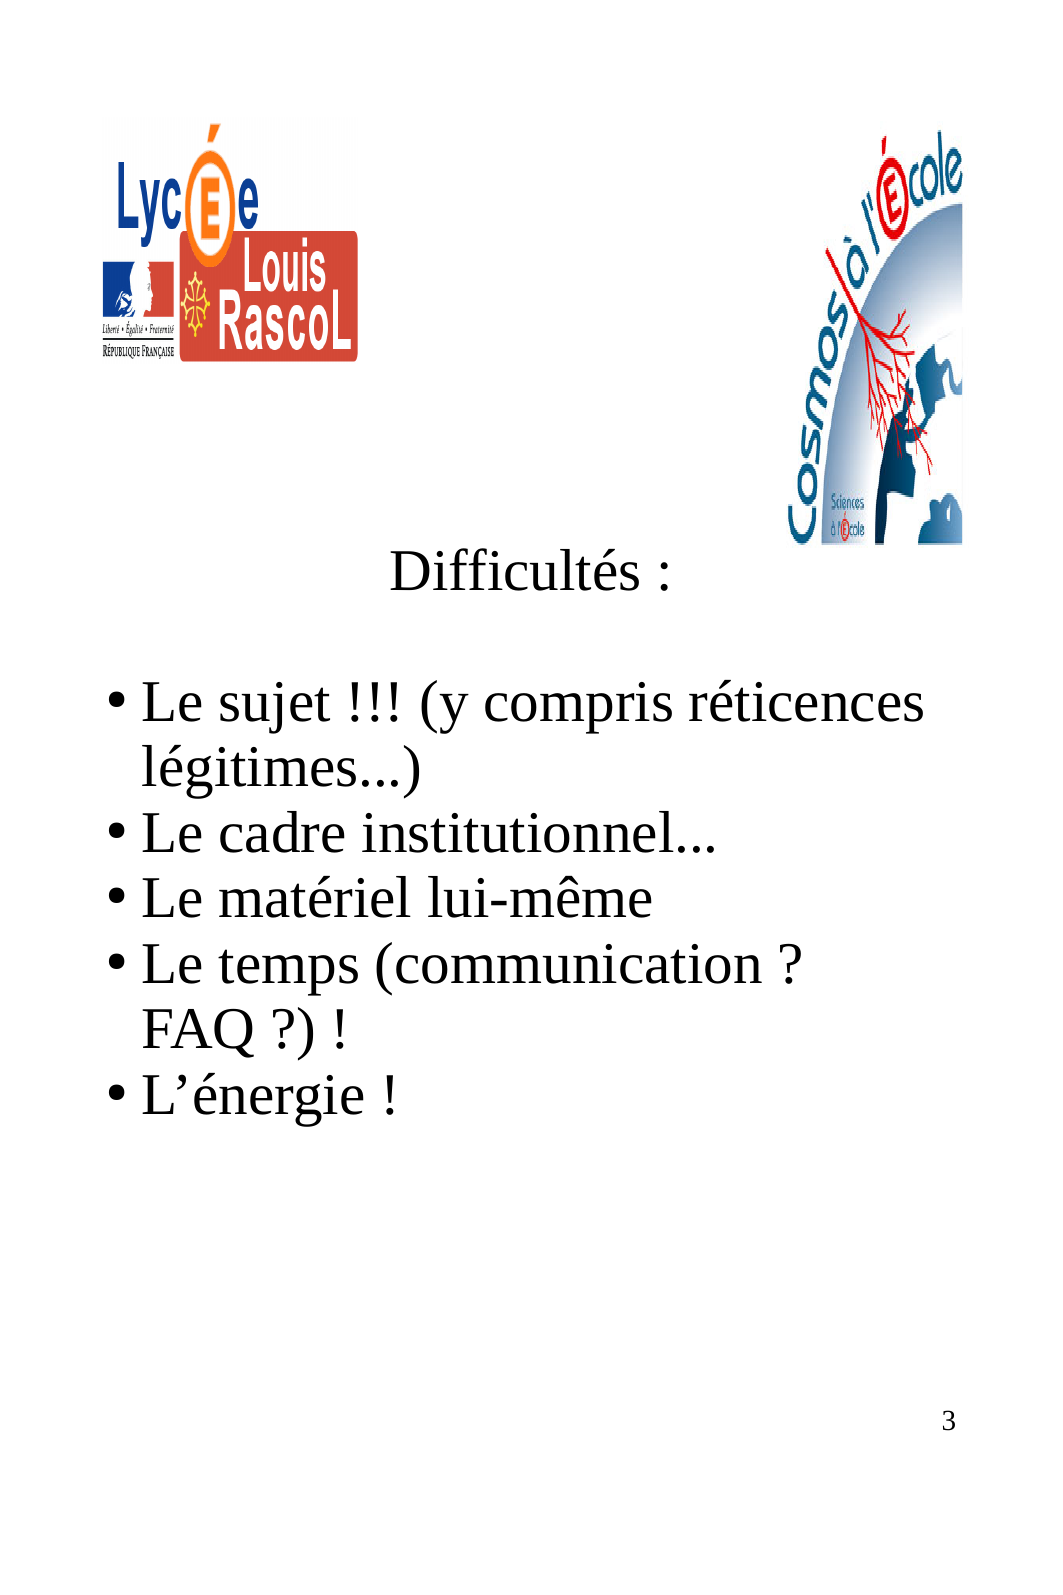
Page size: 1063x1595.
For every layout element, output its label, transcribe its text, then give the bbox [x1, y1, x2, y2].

picture [102, 117, 359, 364]
subtitle Difficultés : Le sujet !!! (y compris réticences légitimes...) Le cadre institutionnel... Le matériel lui-même Le temps (communication ? FAQ ?) ! L’énergie ! [106, 163, 957, 1502]
picture [779, 107, 976, 569]
